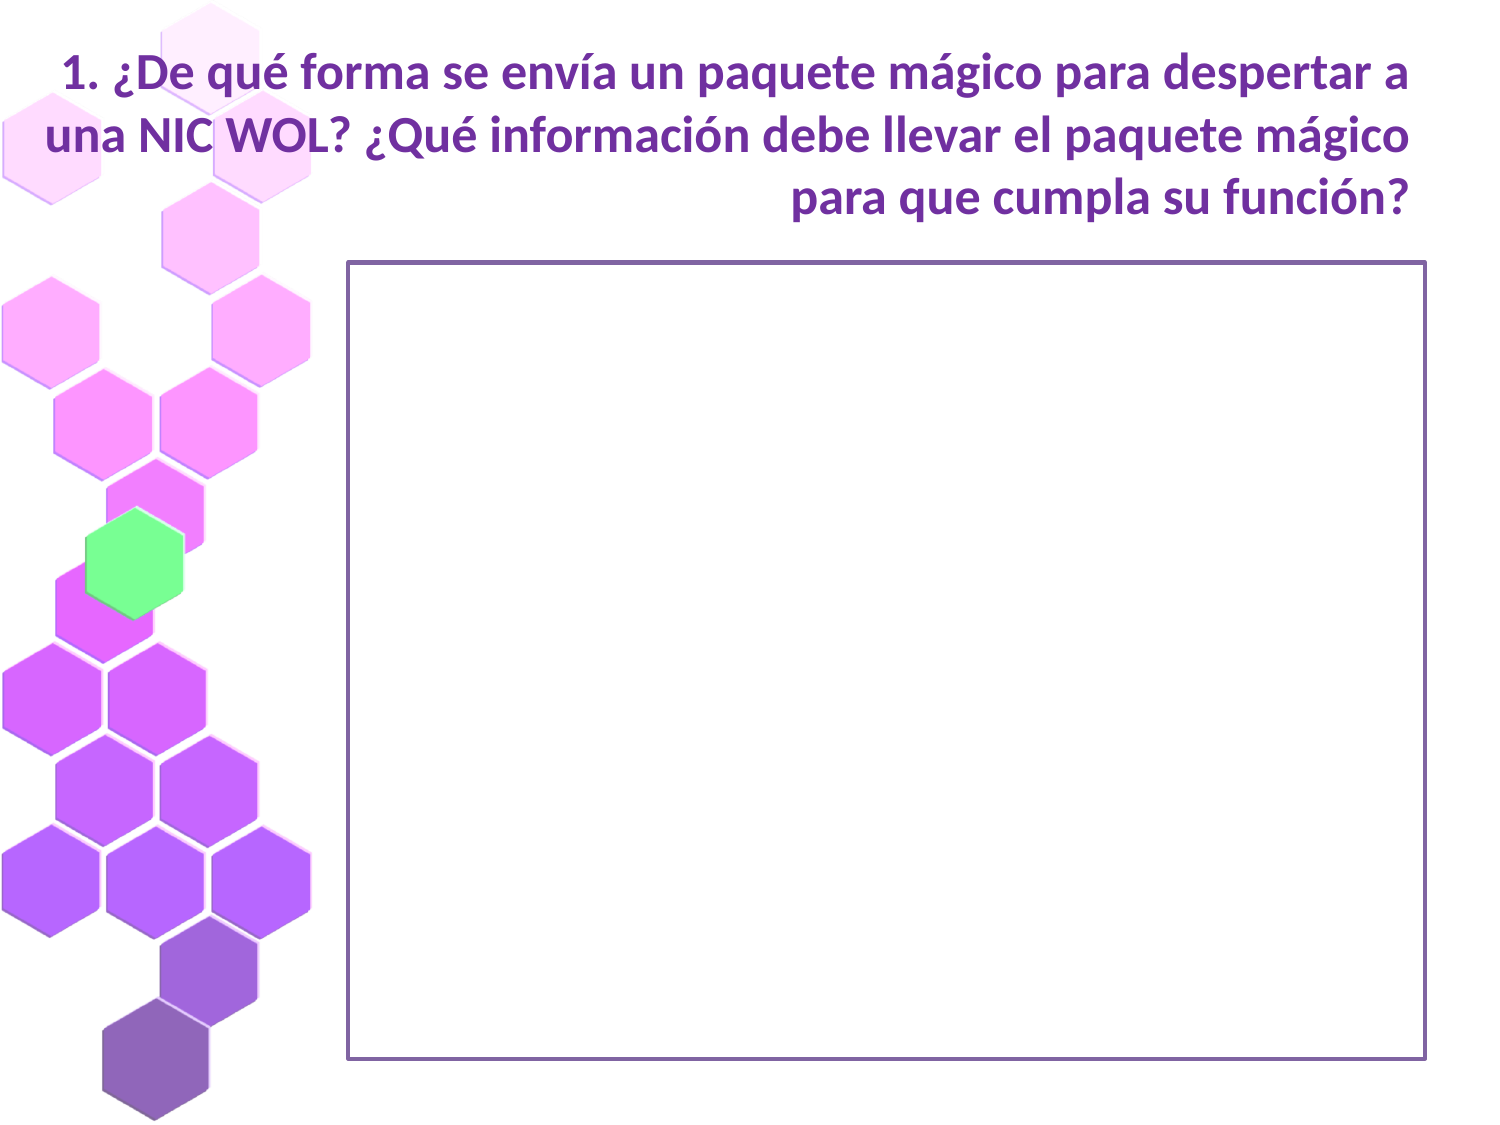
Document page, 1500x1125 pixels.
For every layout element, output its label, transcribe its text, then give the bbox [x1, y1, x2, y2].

text_box [348, 262, 1426, 1059]
picture [0, 0, 313, 1123]
title 1. ¿De qué forma se envía un paquete mágico para despertar a una NIC WOL? ¿Qué información debe llevar el paquete mágico para que cumpla su función? [29, 19, 1471, 244]
